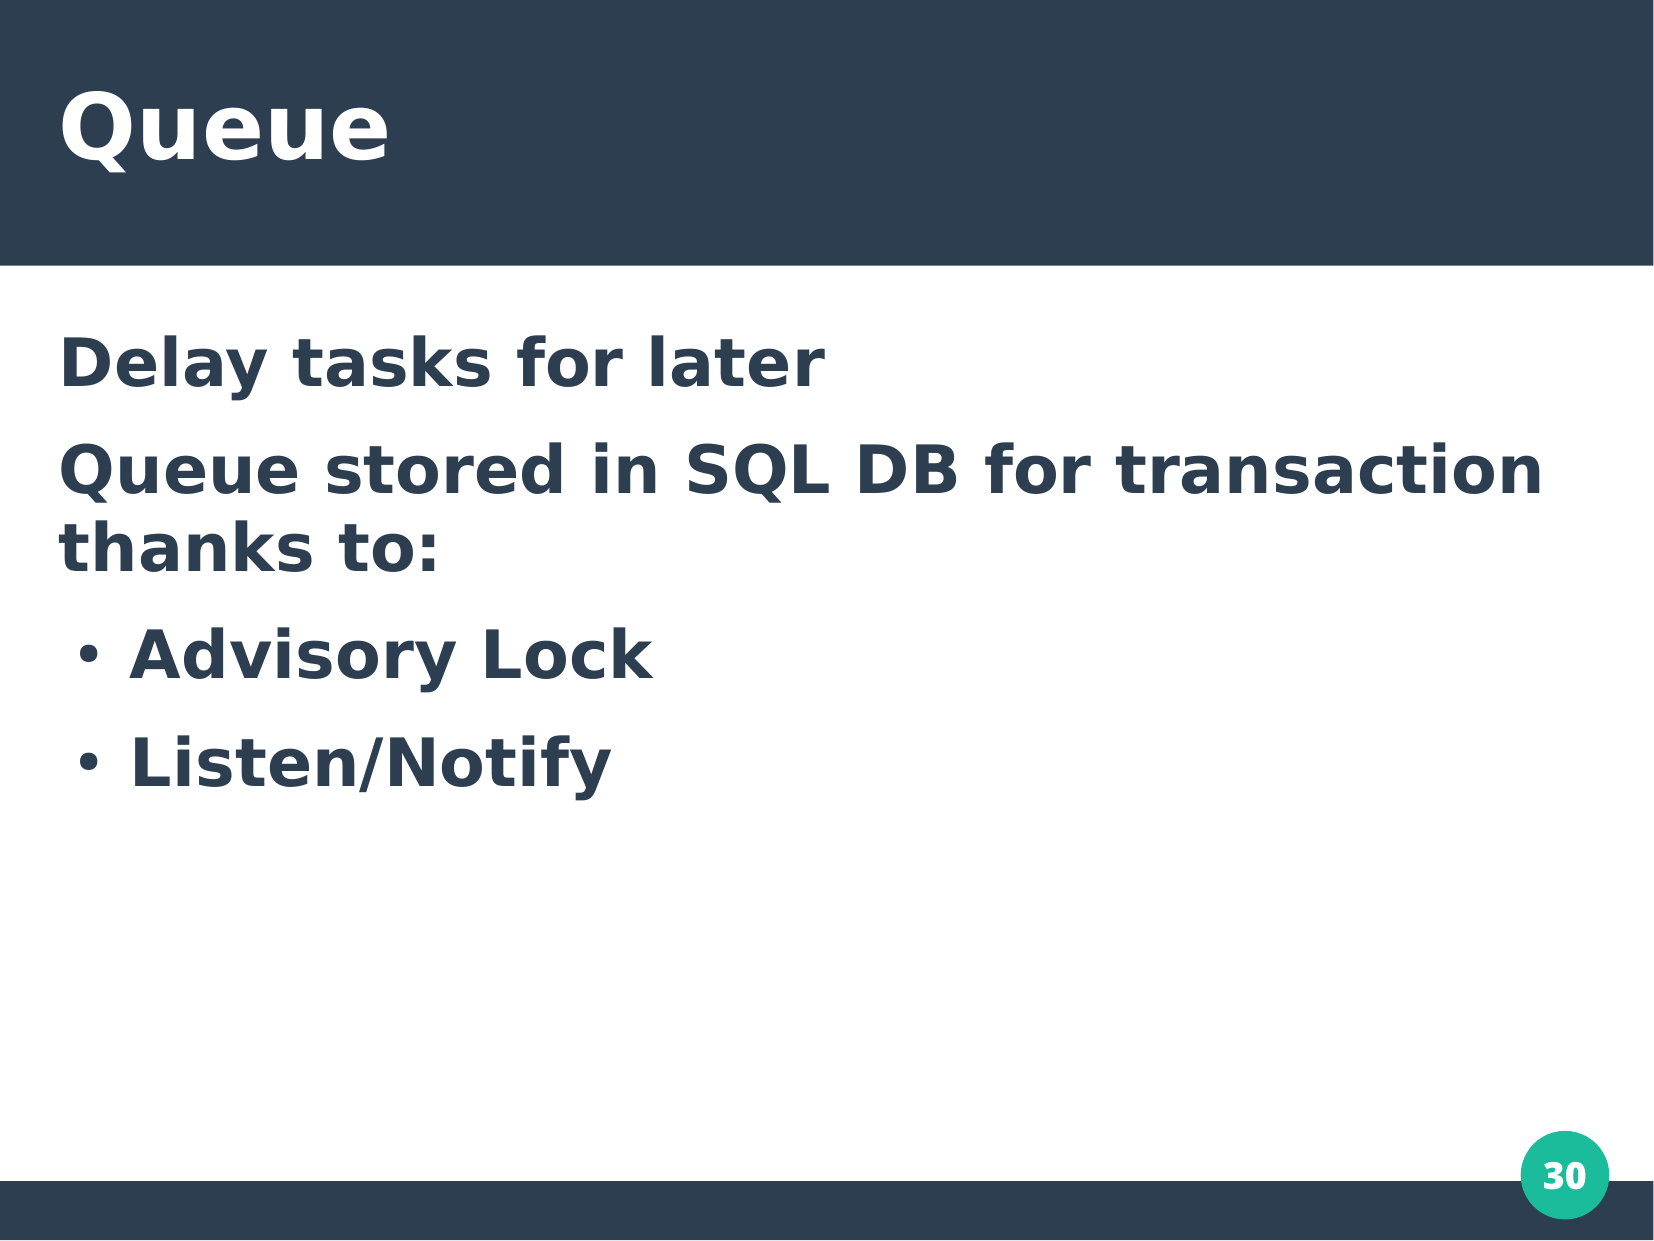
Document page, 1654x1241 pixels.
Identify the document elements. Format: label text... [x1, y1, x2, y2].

title Queue [59, 49, 1595, 207]
list Delay tasks for later Queue stored in SQL DB for transaction thanks to: Advisory Lock Listen/Notify [59, 324, 1595, 1152]
